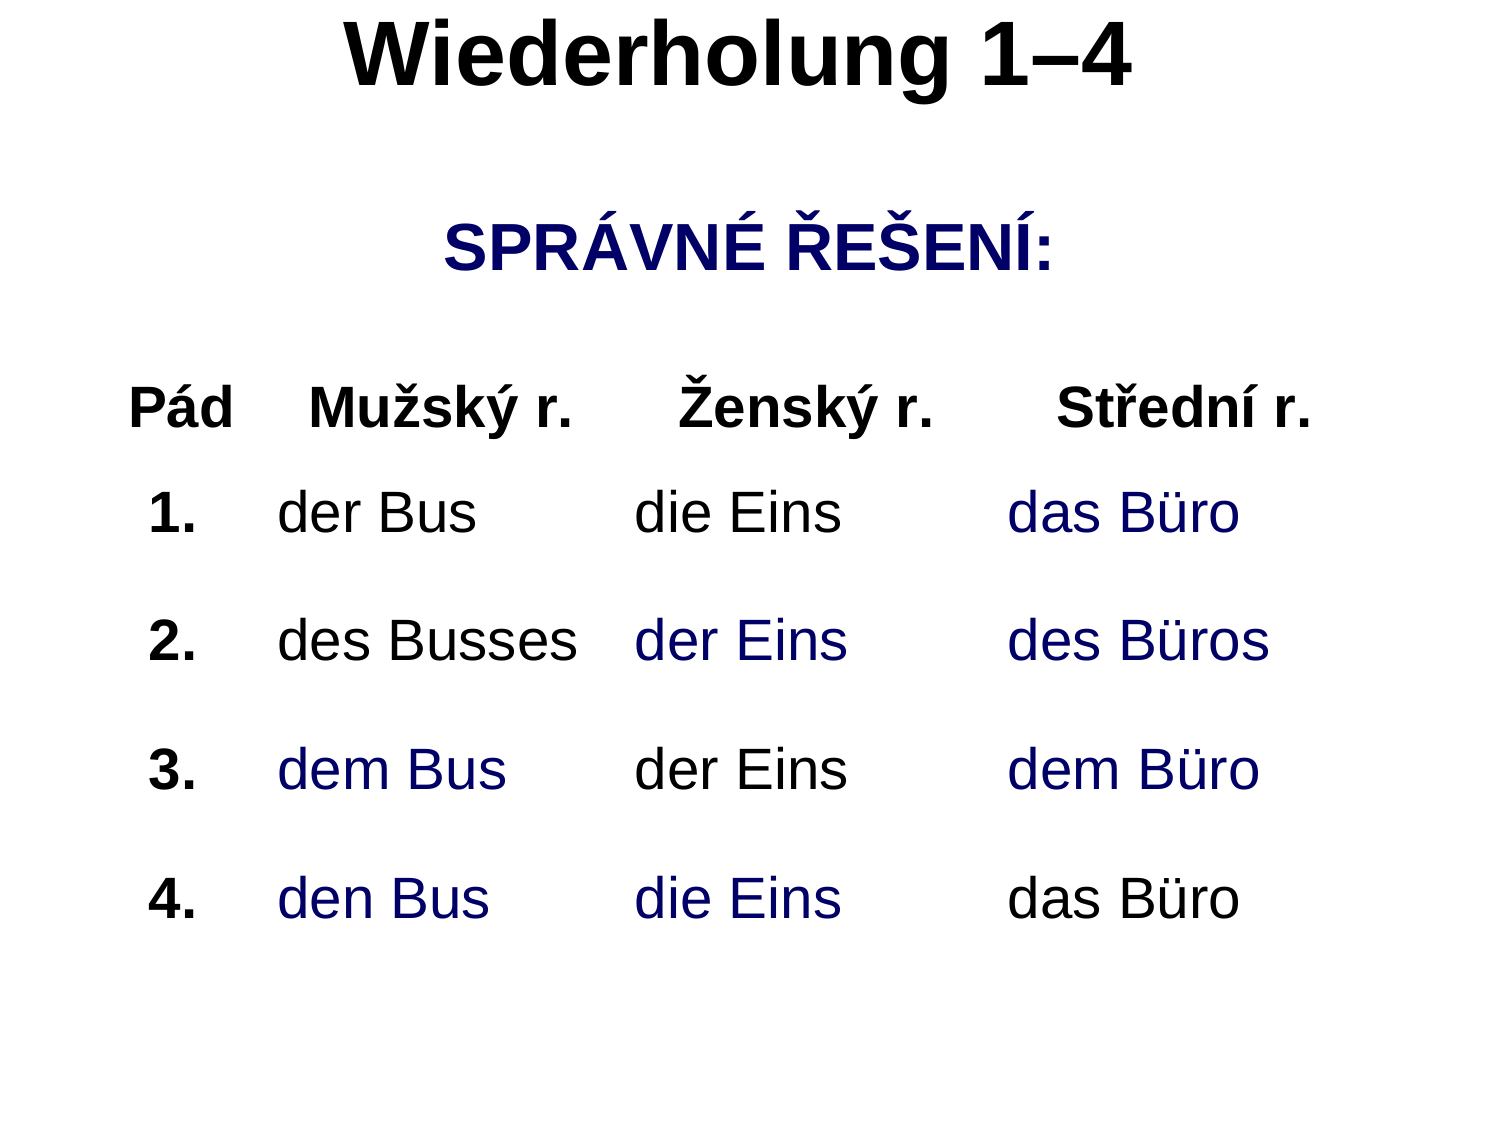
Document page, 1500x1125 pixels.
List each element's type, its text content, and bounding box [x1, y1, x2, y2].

table_header Střední r. [993, 362, 1376, 466]
table_cell des Busses [263, 595, 620, 723]
table_cell 1. [100, 466, 263, 595]
title Wiederholung 1–4 SPRÁVNÉ ŘEŠENÍ: [75, 0, 1426, 292]
table_header Ženský r. [620, 362, 993, 466]
table_cell die Eins [620, 852, 993, 981]
table_header Pád [100, 362, 263, 466]
table_cell die Eins [620, 466, 993, 595]
table_cell 4. [100, 852, 263, 981]
table_cell des Büros [993, 595, 1376, 723]
table_cell der Eins [620, 723, 993, 852]
table_cell 3. [100, 723, 263, 852]
table_cell dem Büro [993, 723, 1376, 852]
table_cell das Büro [993, 466, 1376, 595]
table_cell der Eins [620, 595, 993, 723]
table_cell den Bus [263, 852, 620, 981]
table_cell das Büro [993, 852, 1376, 981]
table_header Mužský r. [263, 362, 620, 466]
table_cell dem Bus [263, 723, 620, 852]
table_cell 2. [100, 595, 263, 723]
table_cell der Bus [263, 466, 620, 595]
